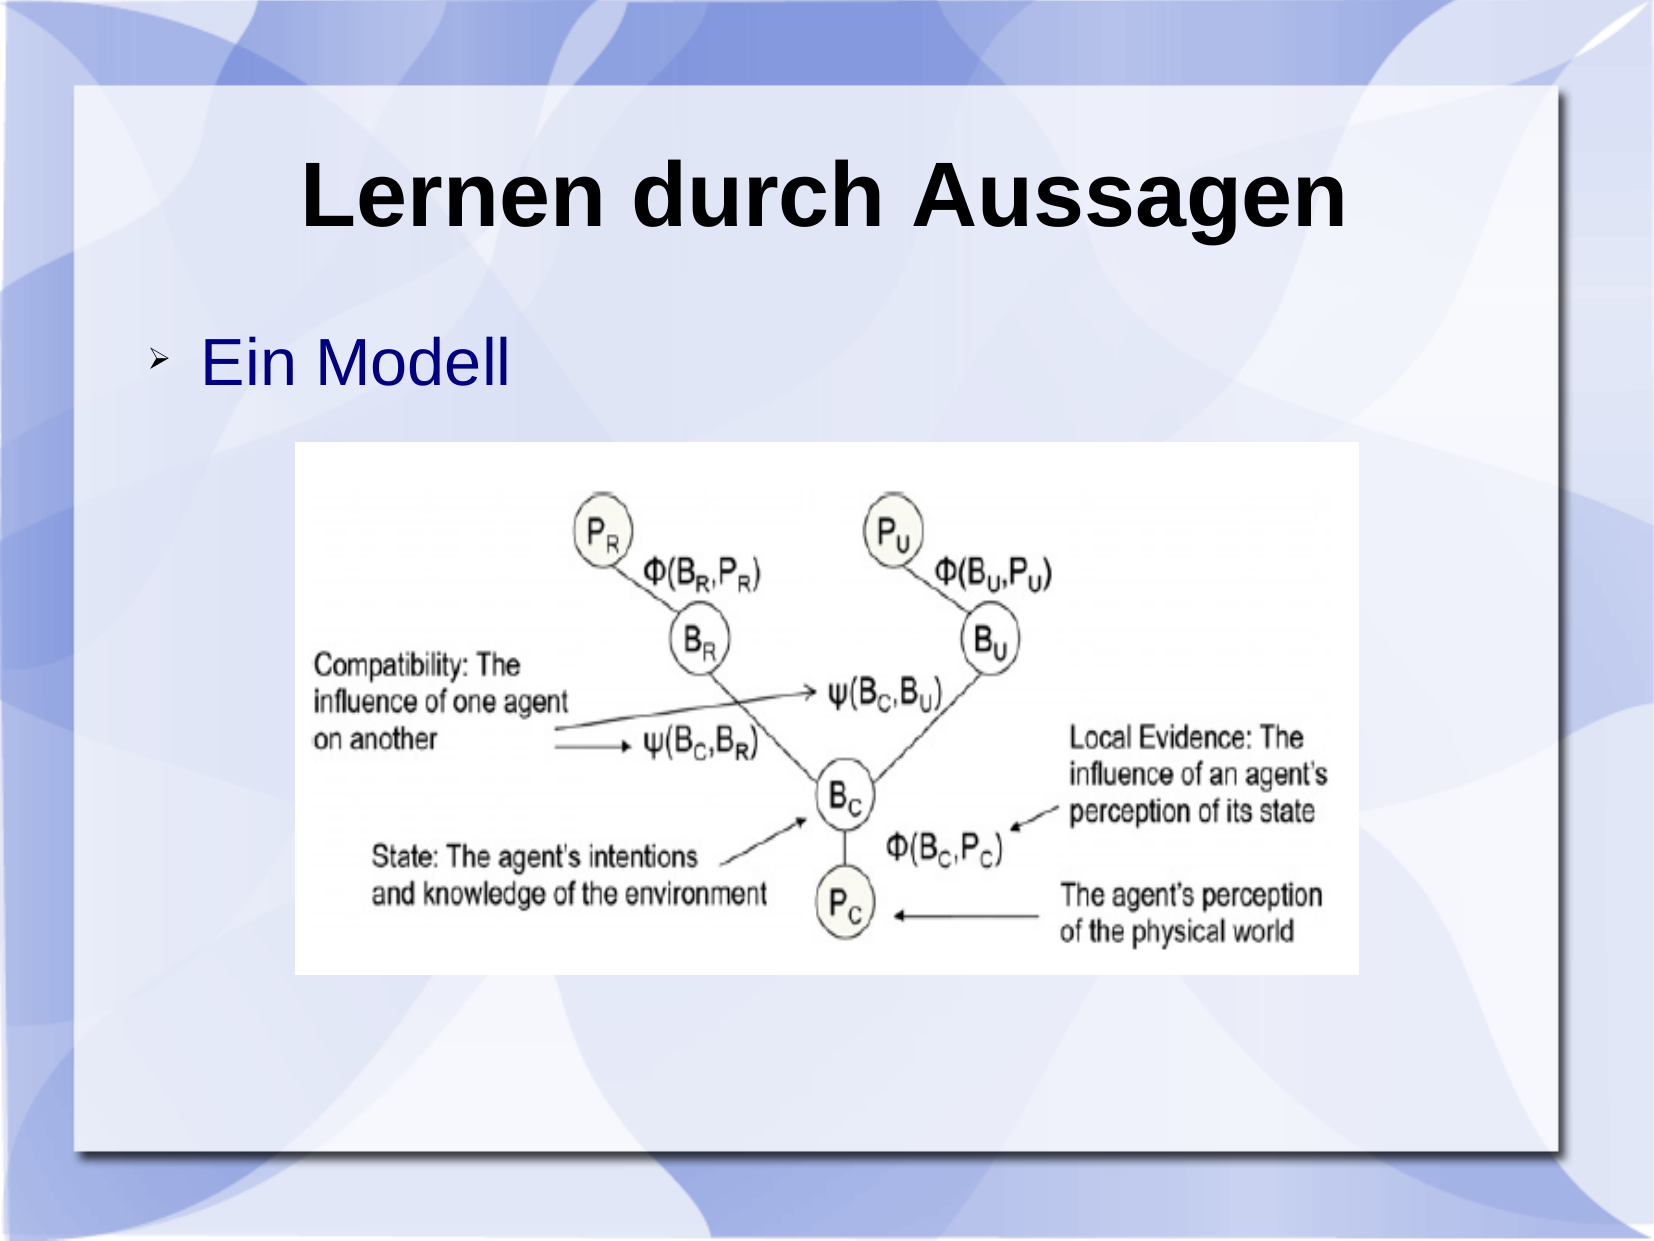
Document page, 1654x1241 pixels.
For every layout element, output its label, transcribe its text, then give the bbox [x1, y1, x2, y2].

list Ein Modell [129, 324, 1489, 960]
title Lernen durch Aussagen [82, 98, 1536, 291]
picture [0, 0, 1654, 1241]
